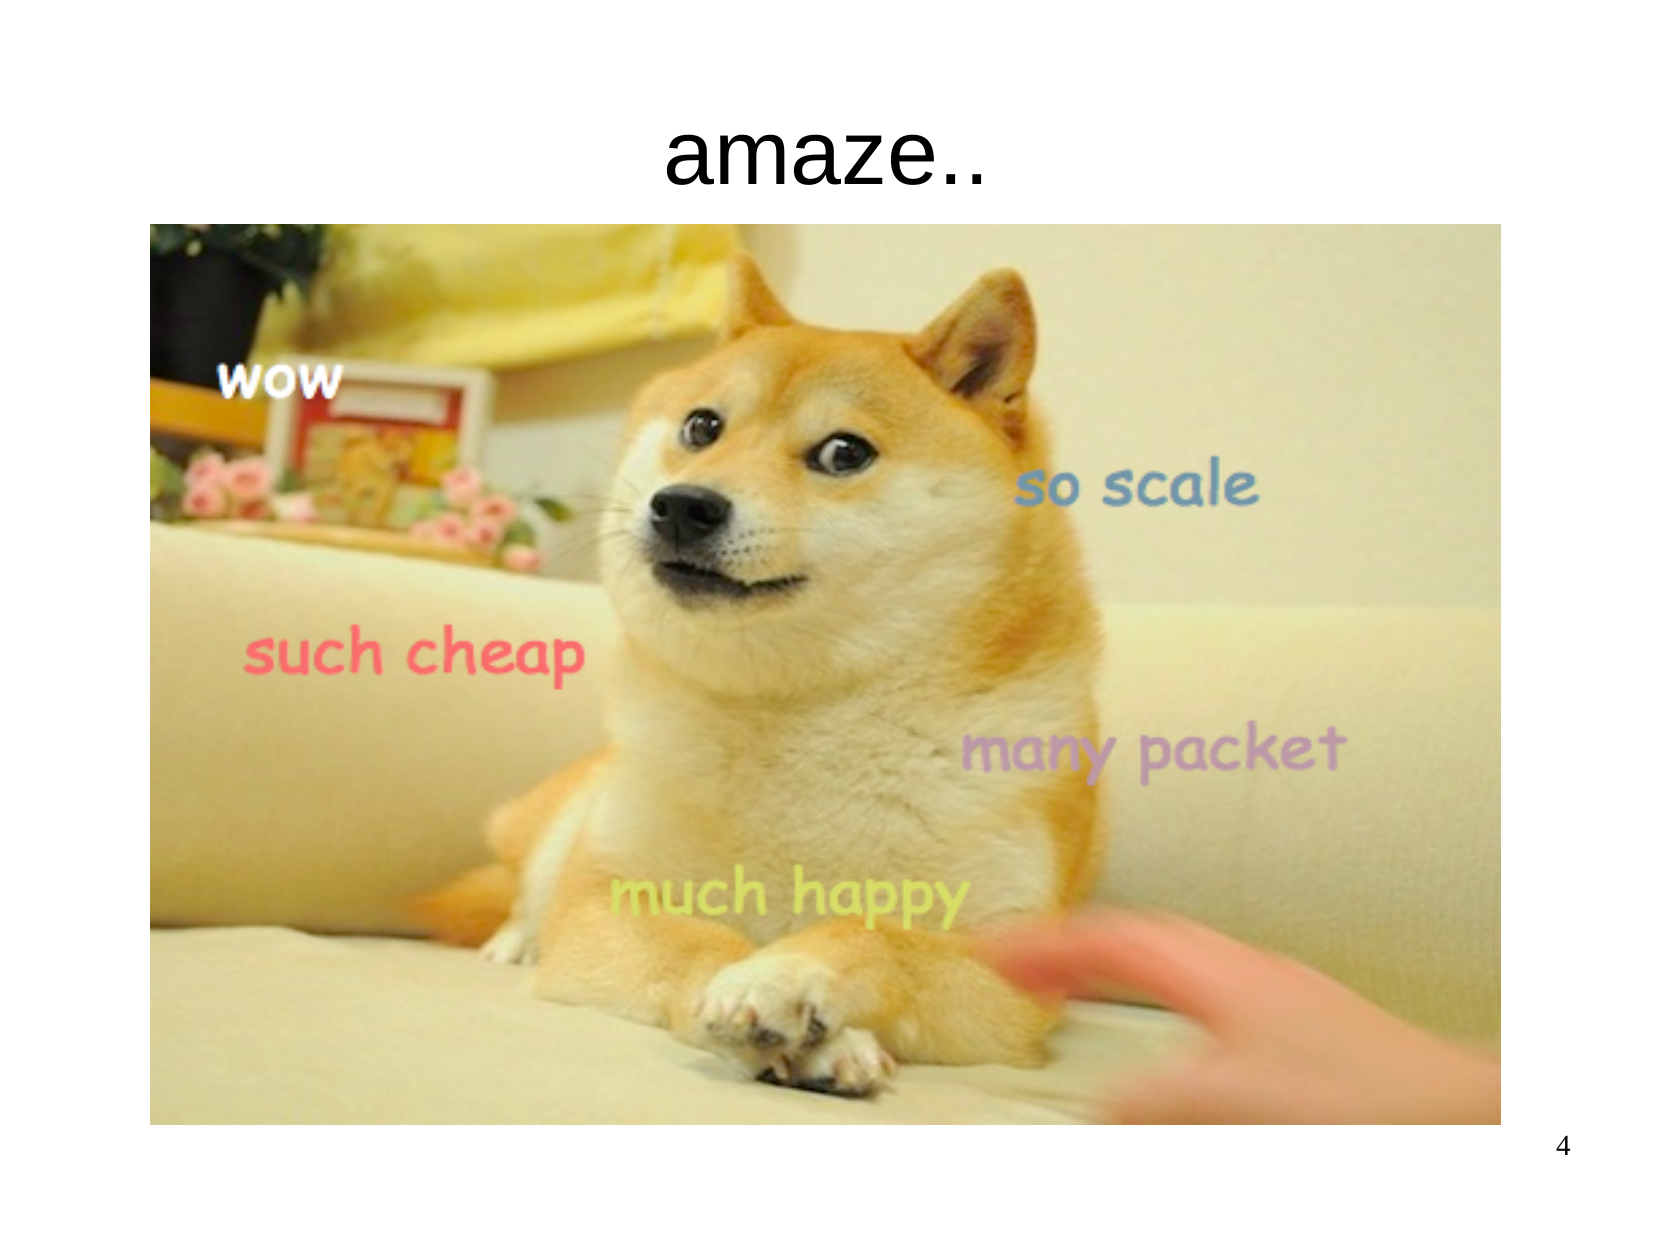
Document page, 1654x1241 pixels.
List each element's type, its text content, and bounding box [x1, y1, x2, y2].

title amaze.. [82, 56, 1571, 250]
picture [150, 224, 1501, 1126]
